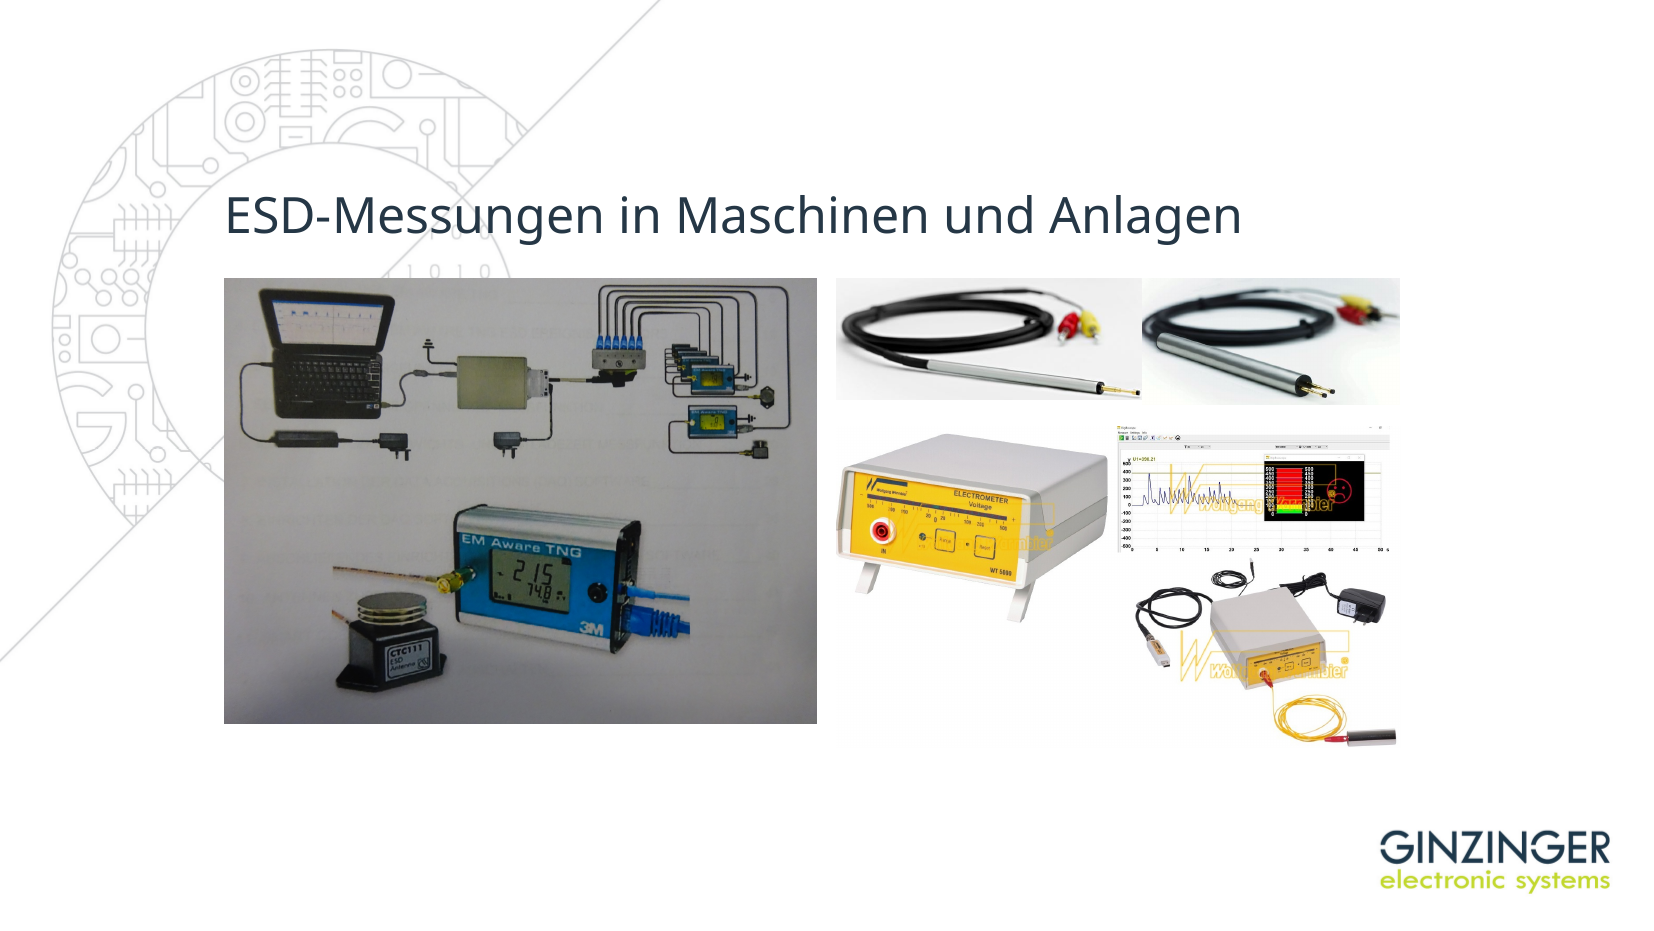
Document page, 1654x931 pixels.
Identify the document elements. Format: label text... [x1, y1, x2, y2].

picture [836, 426, 1401, 748]
picture [224, 278, 817, 724]
title ESD-Messungen in Maschinen und Anlagen [224, 174, 1611, 253]
picture [836, 278, 1400, 405]
